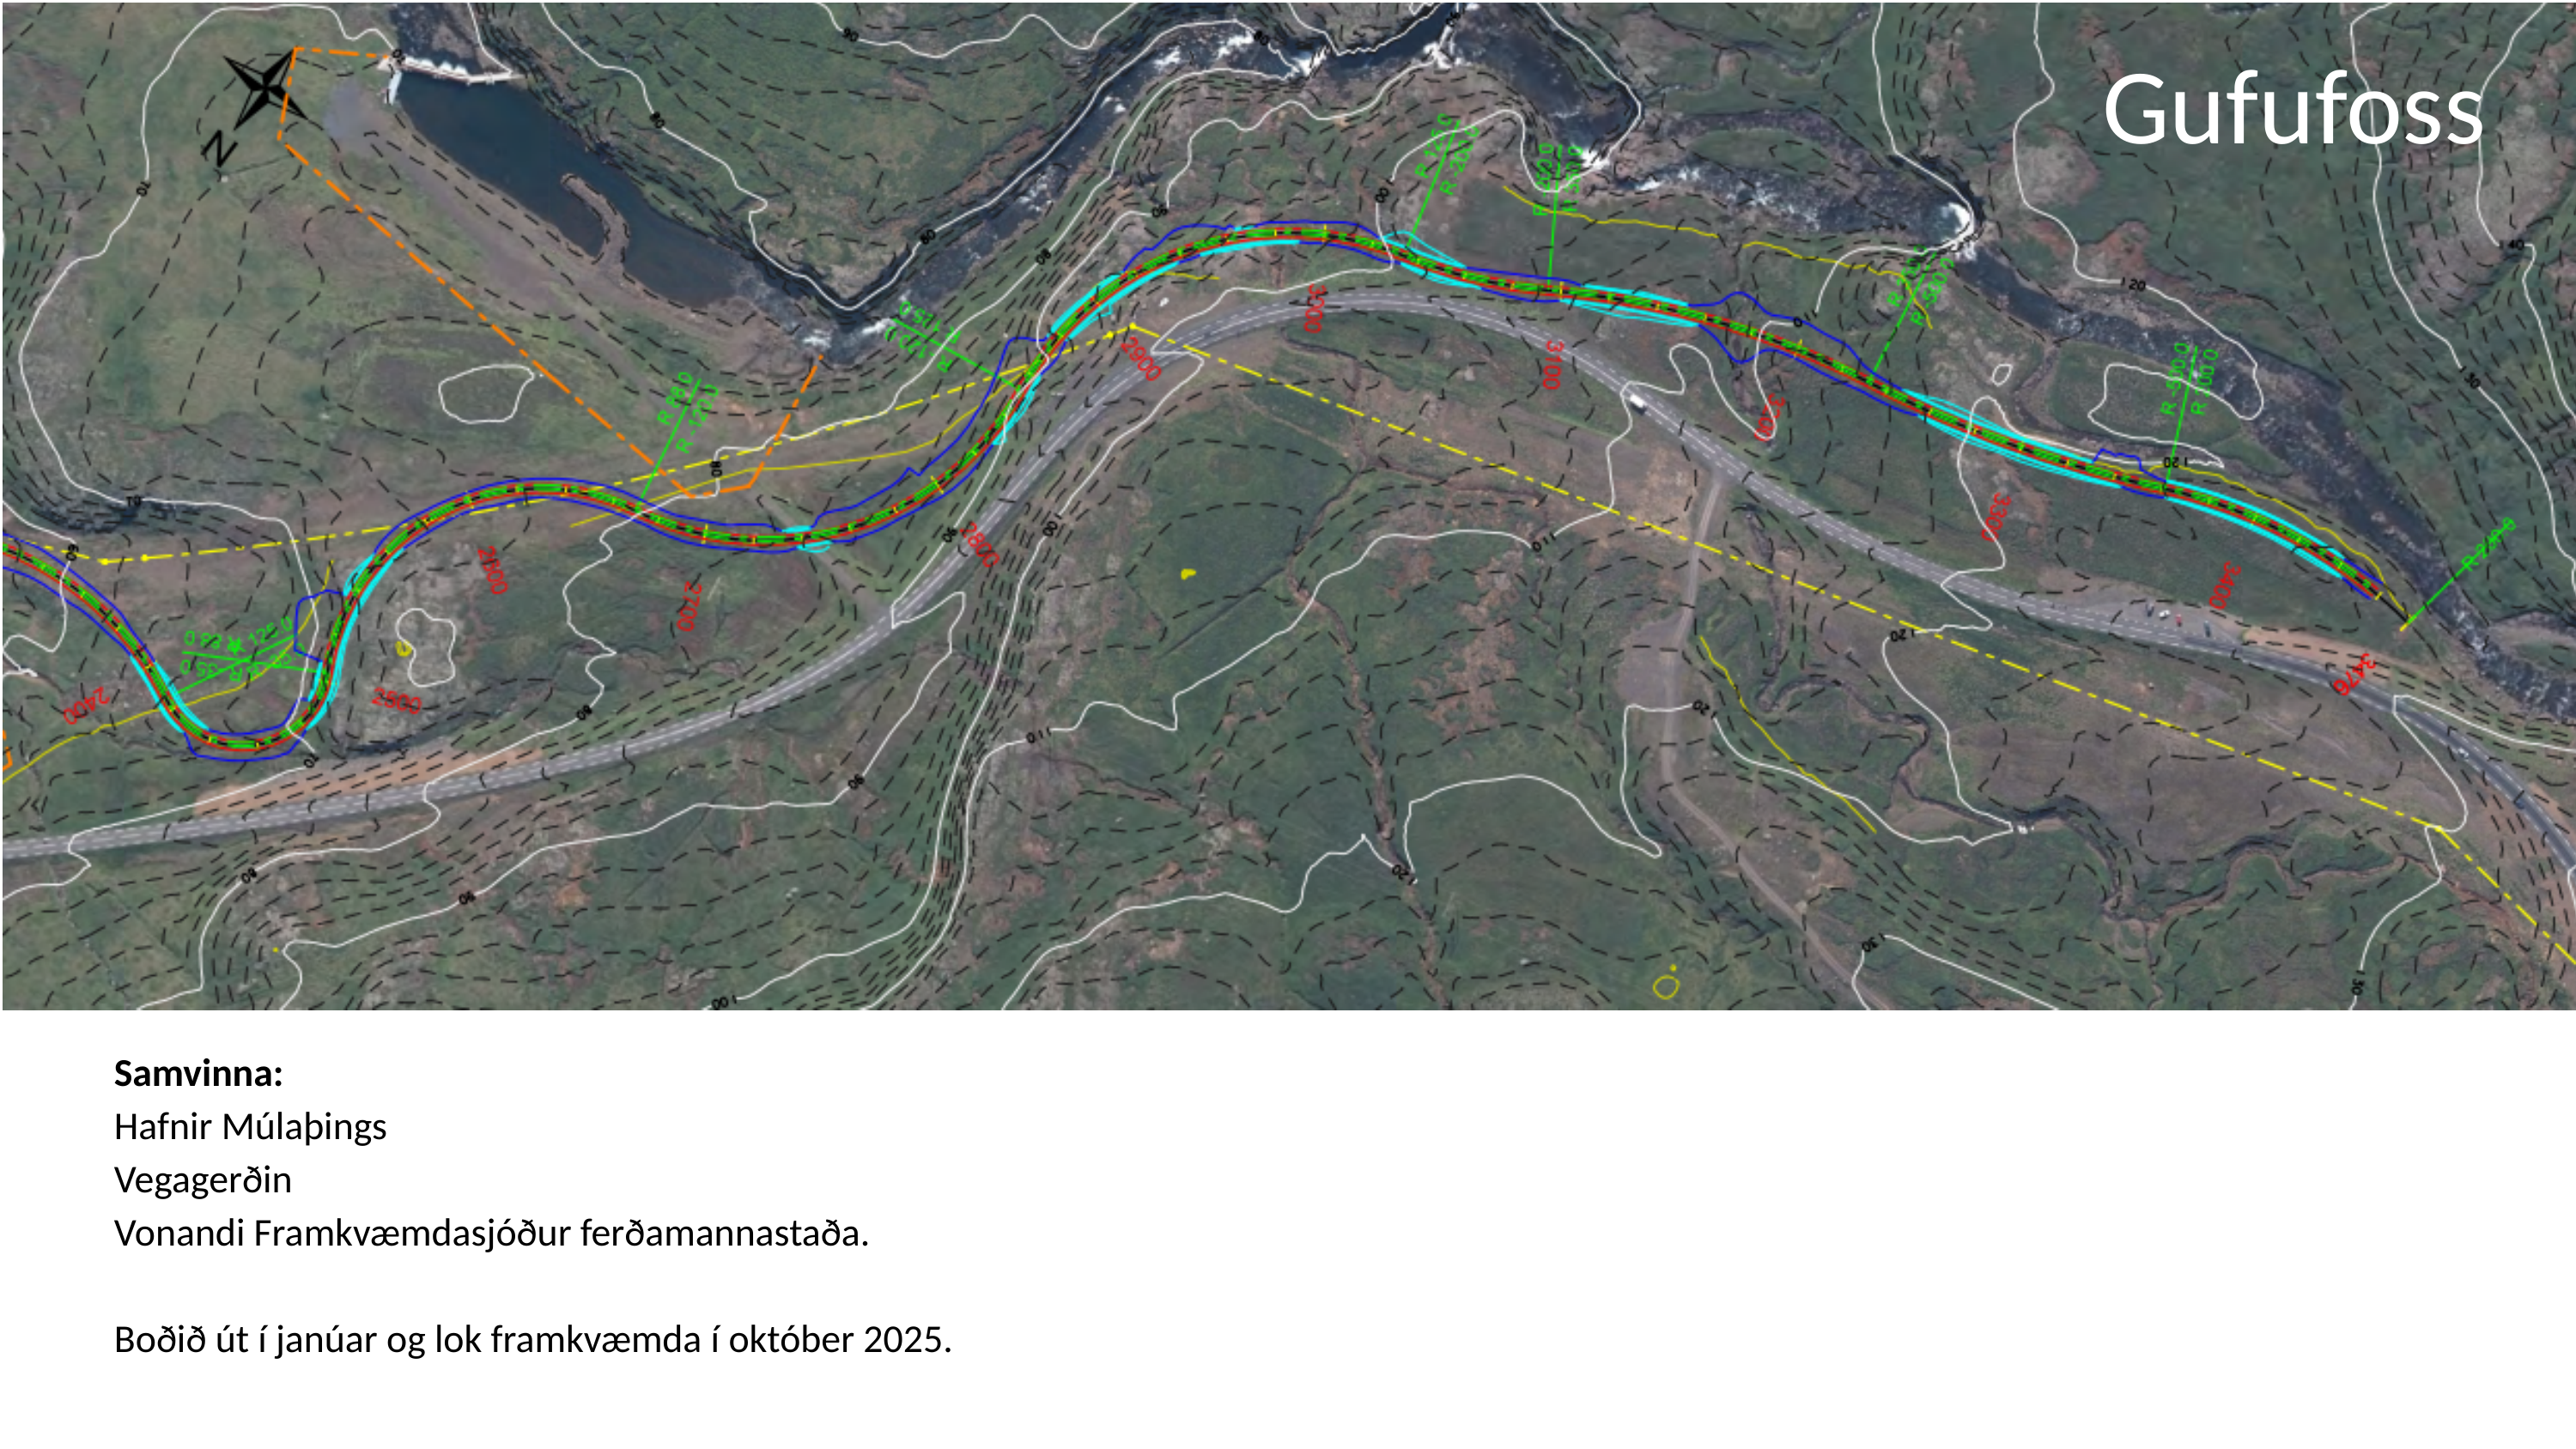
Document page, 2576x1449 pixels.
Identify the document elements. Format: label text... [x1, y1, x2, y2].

text_box Samvinna: Hafnir Múlaþings Vegagerðin Vonandi Framkvæmdasjóður ferðamannastaða. Boðið út í janúar og lok framkvæmda í október 2025. [100, 987, 1018, 1404]
text_box Gufufoss [2089, 45, 2576, 257]
picture [3, 3, 2576, 1010]
